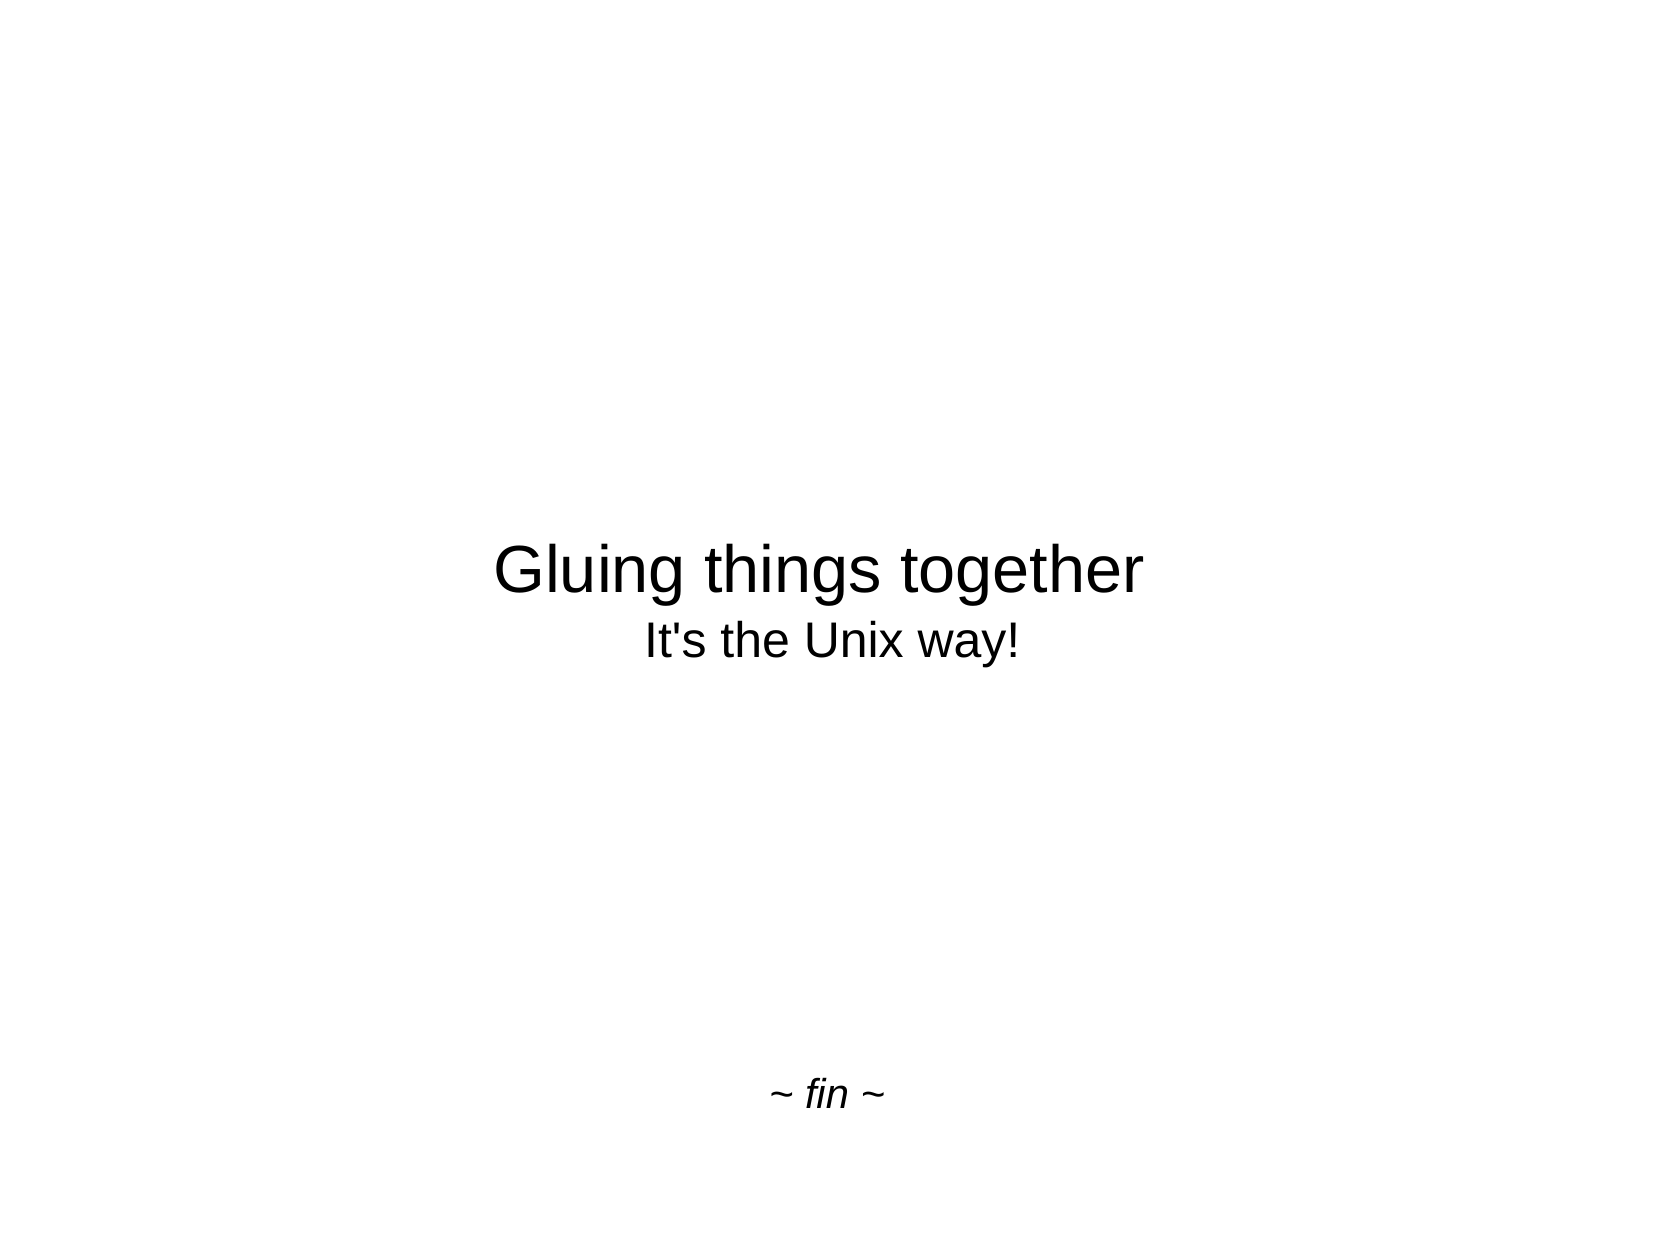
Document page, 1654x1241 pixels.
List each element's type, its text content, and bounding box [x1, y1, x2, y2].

text_box Gluing things together [478, 525, 1163, 615]
text_box It's the Unix way! [629, 604, 1036, 676]
text_box ~ fin ~ [754, 1063, 901, 1126]
